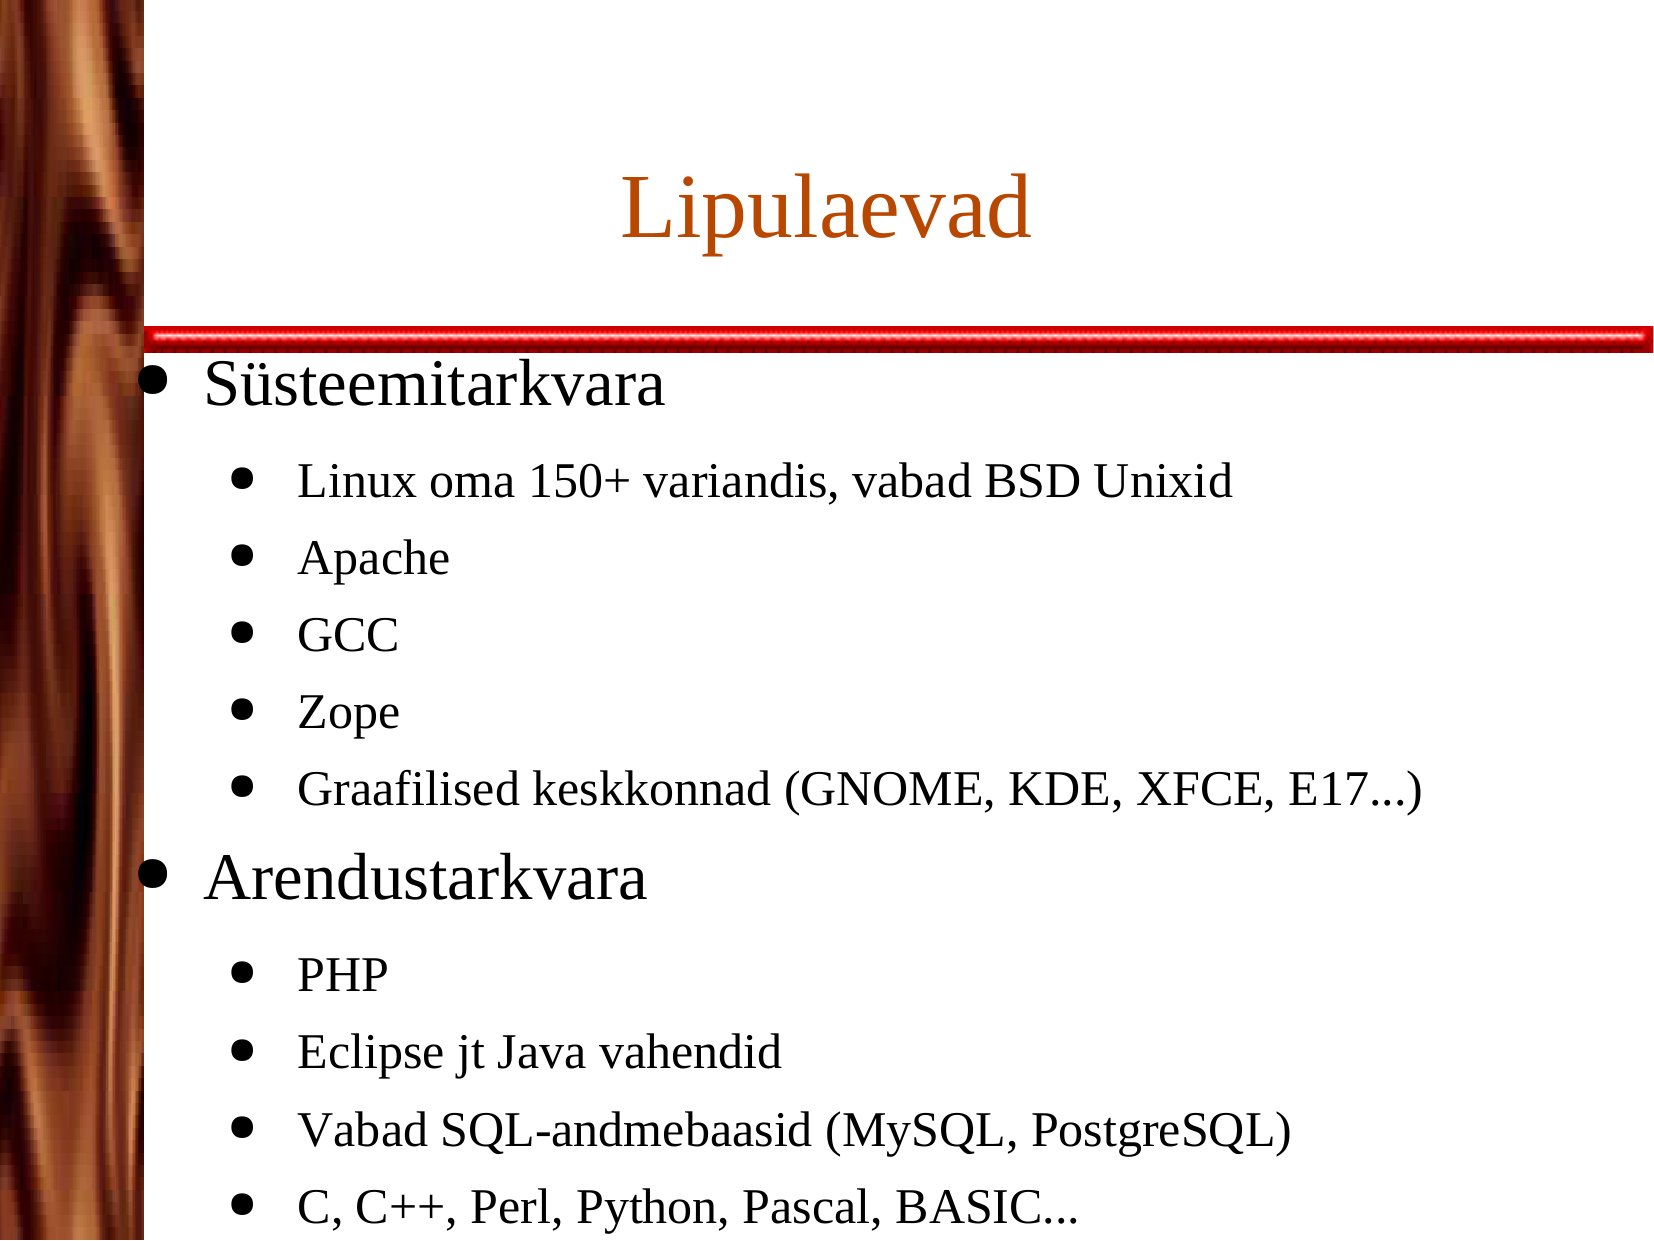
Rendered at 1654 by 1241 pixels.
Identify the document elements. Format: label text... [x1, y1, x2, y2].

picture [0, 0, 1654, 1240]
list Süsteemitarkvara Linux oma 150+ variandis, vabad BSD Unixid Apache GCC Zope Graafilised keskkonnad (GNOME, KDE, XFCE, E17...) Arendustarkvara PHP Eclipse jt Java vahendid Vabad SQL-andmebaasid (MySQL, PostgreSQL) C, C++, Perl, Python, Pascal, BASIC... [121, 344, 1533, 1234]
title Lipulaevad [121, 98, 1533, 314]
